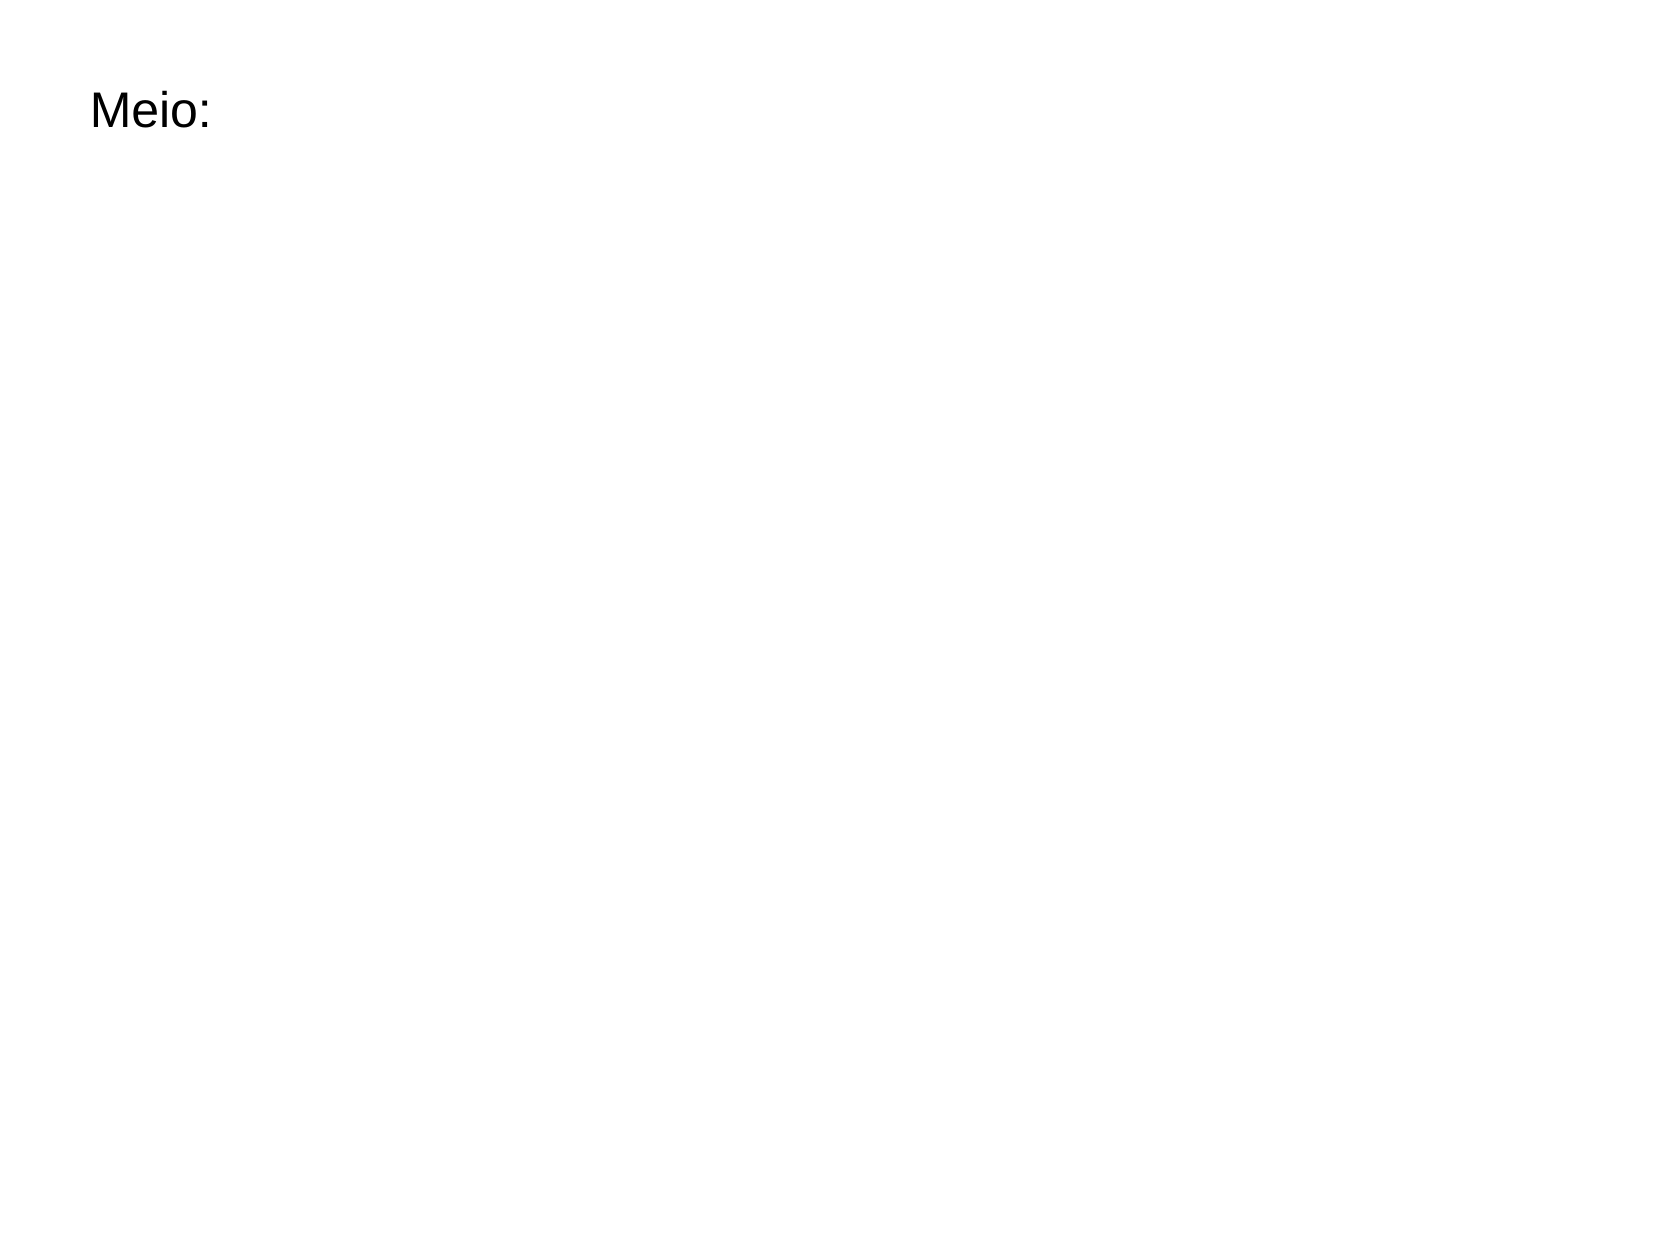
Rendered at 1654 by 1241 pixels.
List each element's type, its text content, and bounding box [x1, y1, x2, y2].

text_box Meio: [75, 75, 1538, 202]
